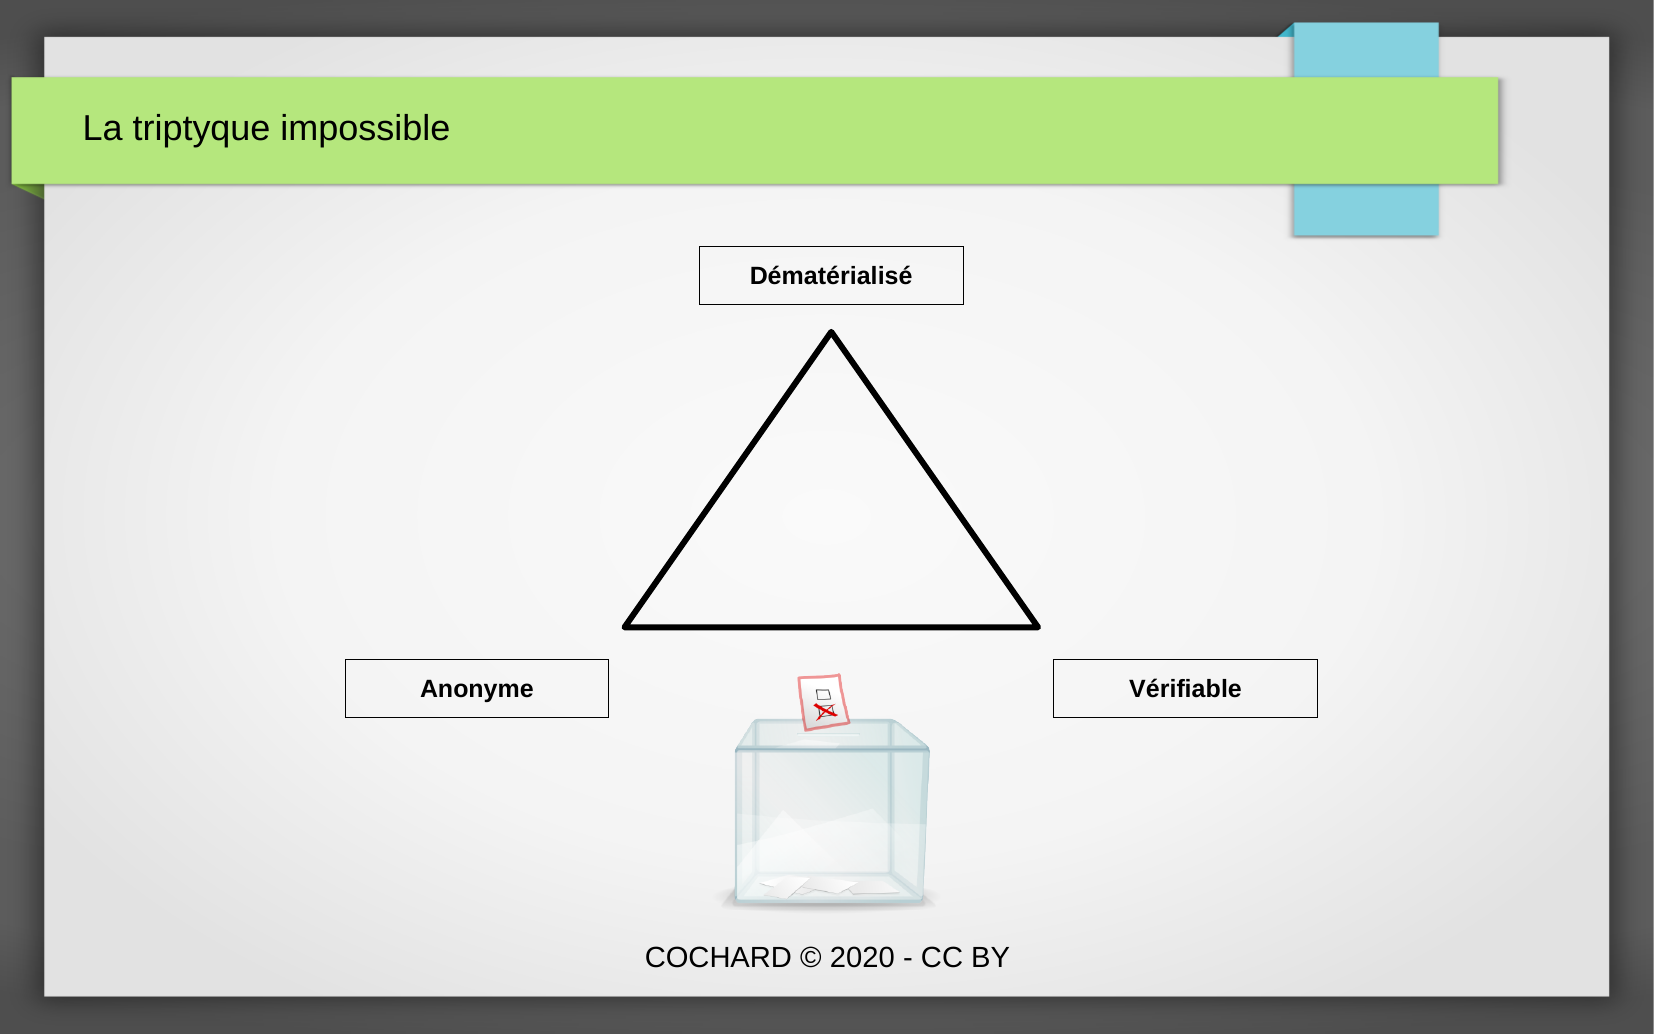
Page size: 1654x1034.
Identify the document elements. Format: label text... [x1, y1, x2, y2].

text_box Dématérialisé [699, 246, 964, 305]
title La triptyque impossible [82, 78, 1264, 178]
picture [0, 0, 1654, 1034]
text_box Anonyme [345, 659, 609, 718]
text_box Vérifiable [1053, 659, 1318, 718]
subtitle [82, 249, 1571, 849]
